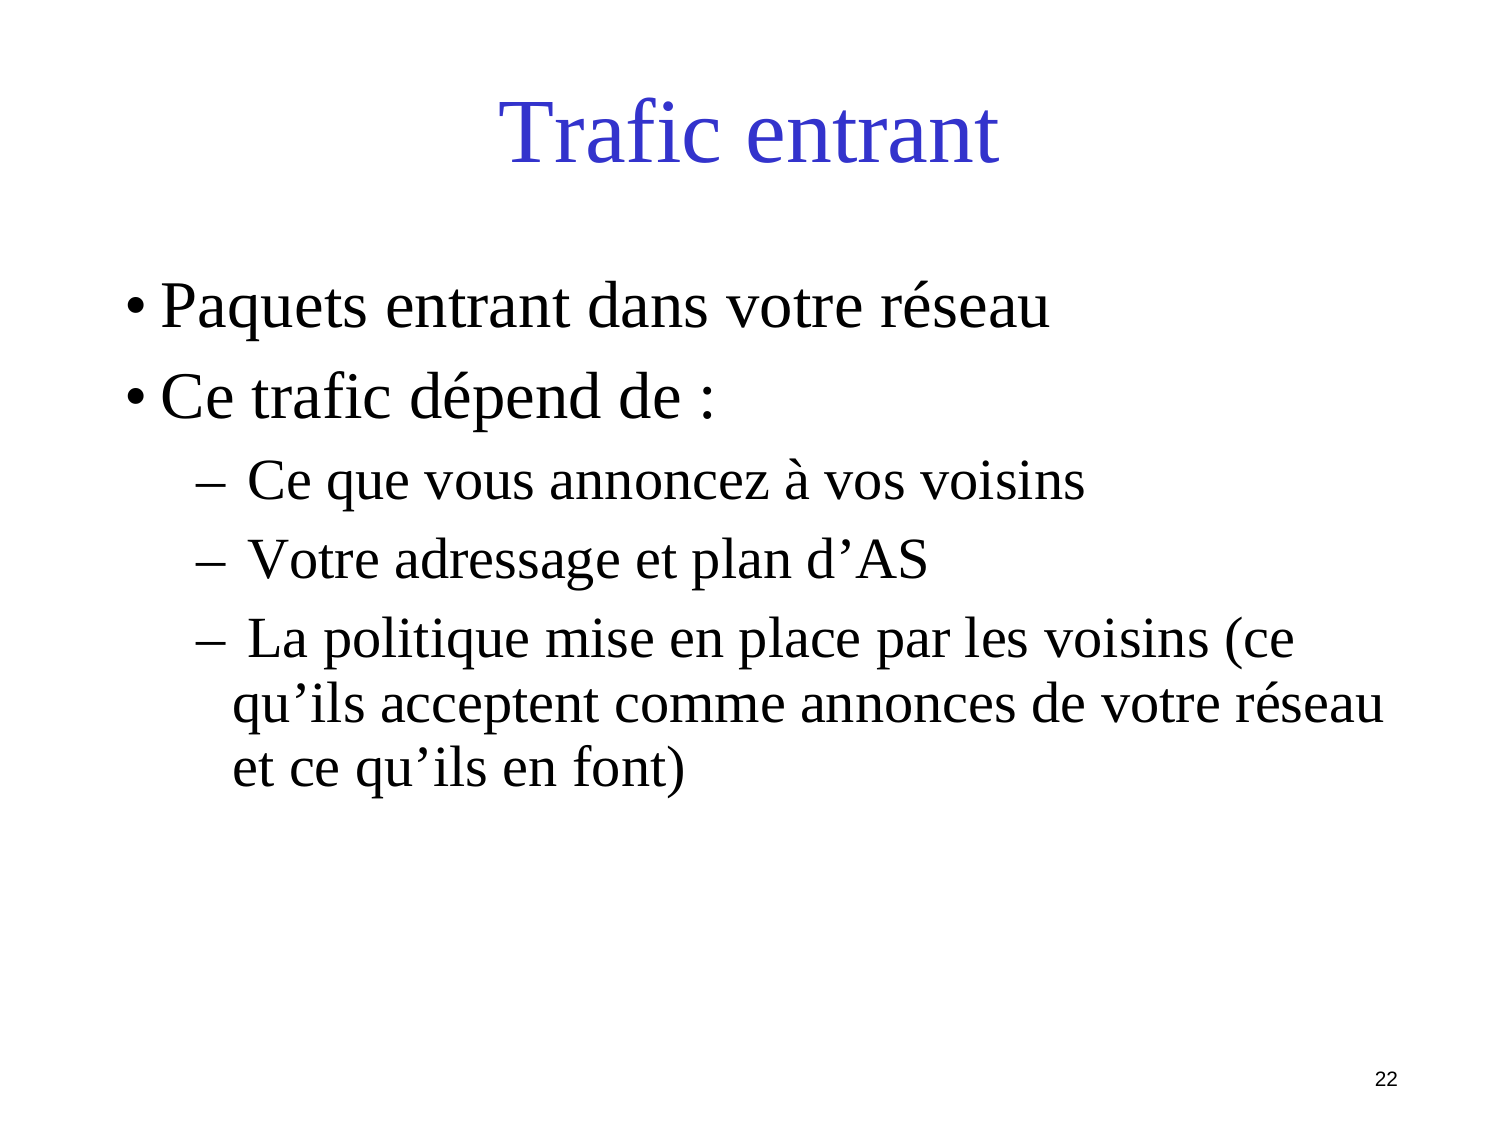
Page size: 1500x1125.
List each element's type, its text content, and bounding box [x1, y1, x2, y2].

title Trafic entrant [112, 37, 1388, 226]
list Paquets entrant dans votre réseau Ce trafic dépend de : Ce que vous annoncez à vos voisins Votre adressage et plan d’AS La politique mise en place par les voisins (ce qu’ils acceptent comme annonces de votre réseau et ce qu’ils en font) [112, 262, 1413, 1026]
